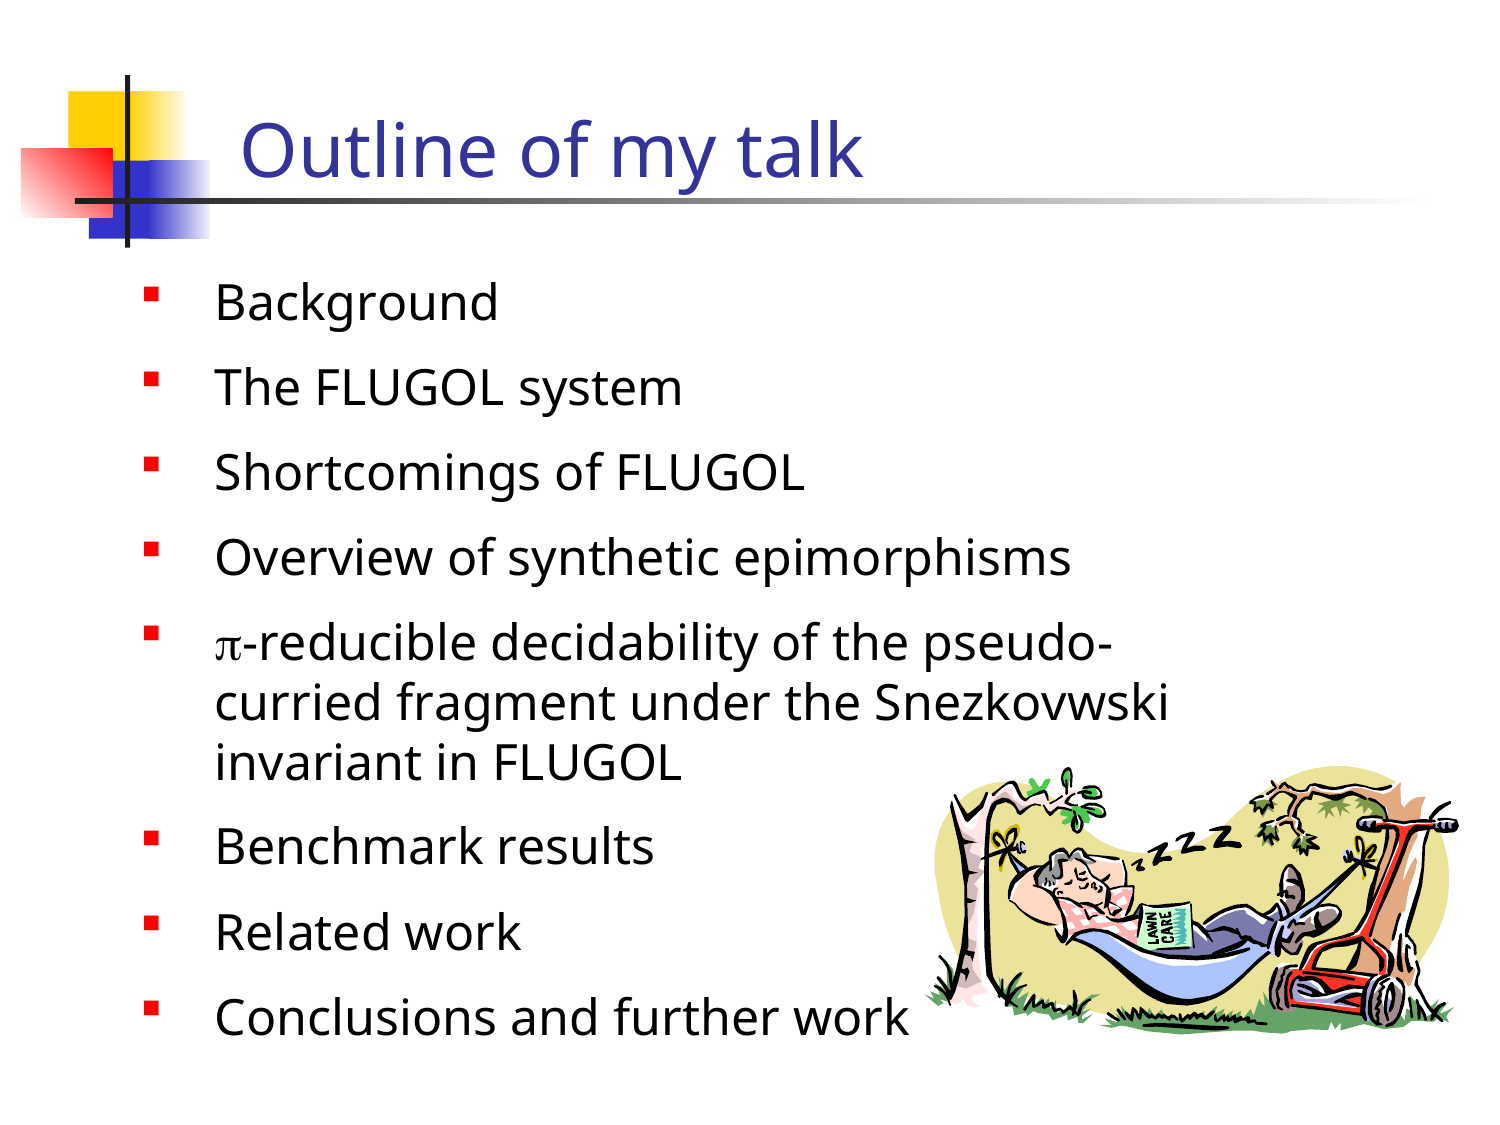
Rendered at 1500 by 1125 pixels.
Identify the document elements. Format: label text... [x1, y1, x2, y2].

text_box Background The FLUGOL system Shortcomings of FLUGOL Overview of synthetic epimorphisms -reducible decidability of the pseudo-curried fragment under the Snezkovwski invariant in FLUGOL Benchmark results Related work Conclusions and further work [124, 262, 1263, 1053]
picture [924, 762, 1463, 1039]
title Outline of my talk [224, 12, 1500, 200]
